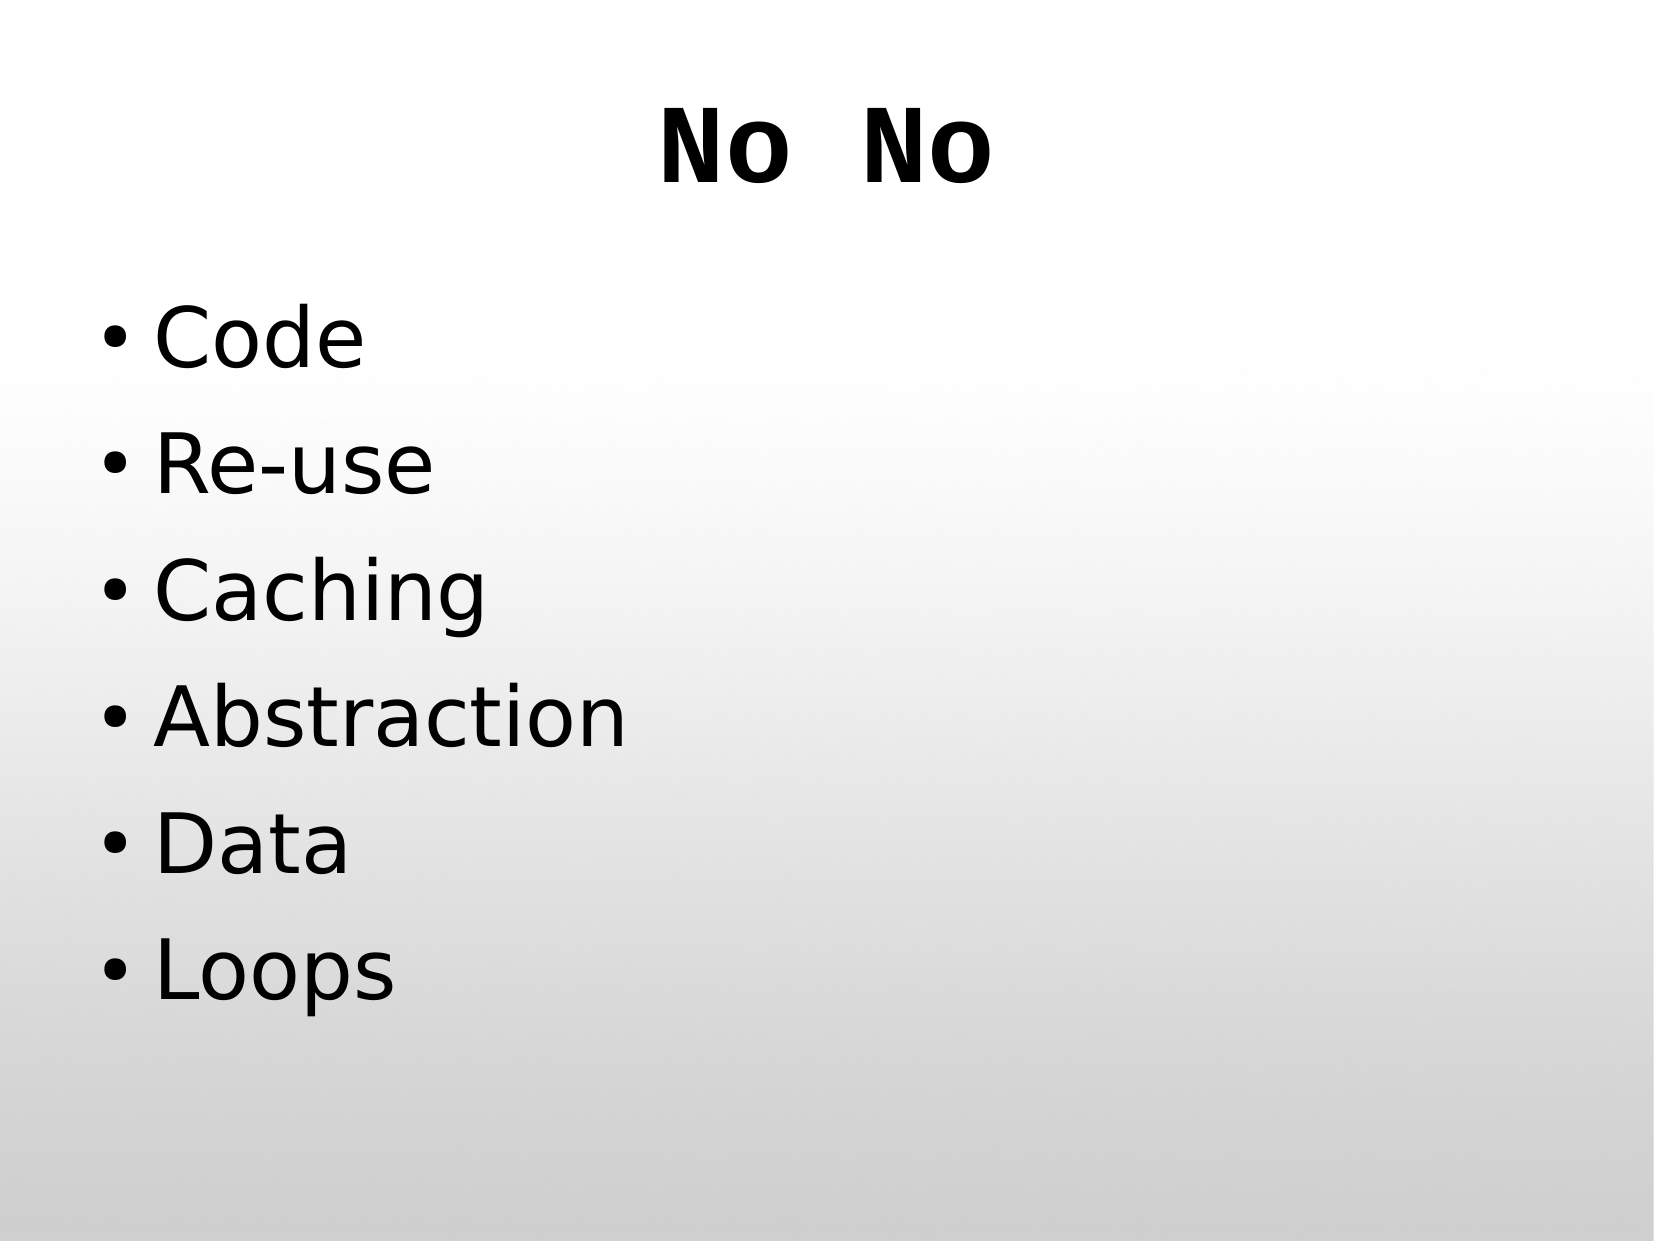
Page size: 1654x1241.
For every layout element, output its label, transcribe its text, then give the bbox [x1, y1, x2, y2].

picture [0, 0, 1654, 1241]
list Code Re-use Caching Abstraction Data Loops [82, 290, 1571, 1182]
title No No [82, 49, 1571, 257]
